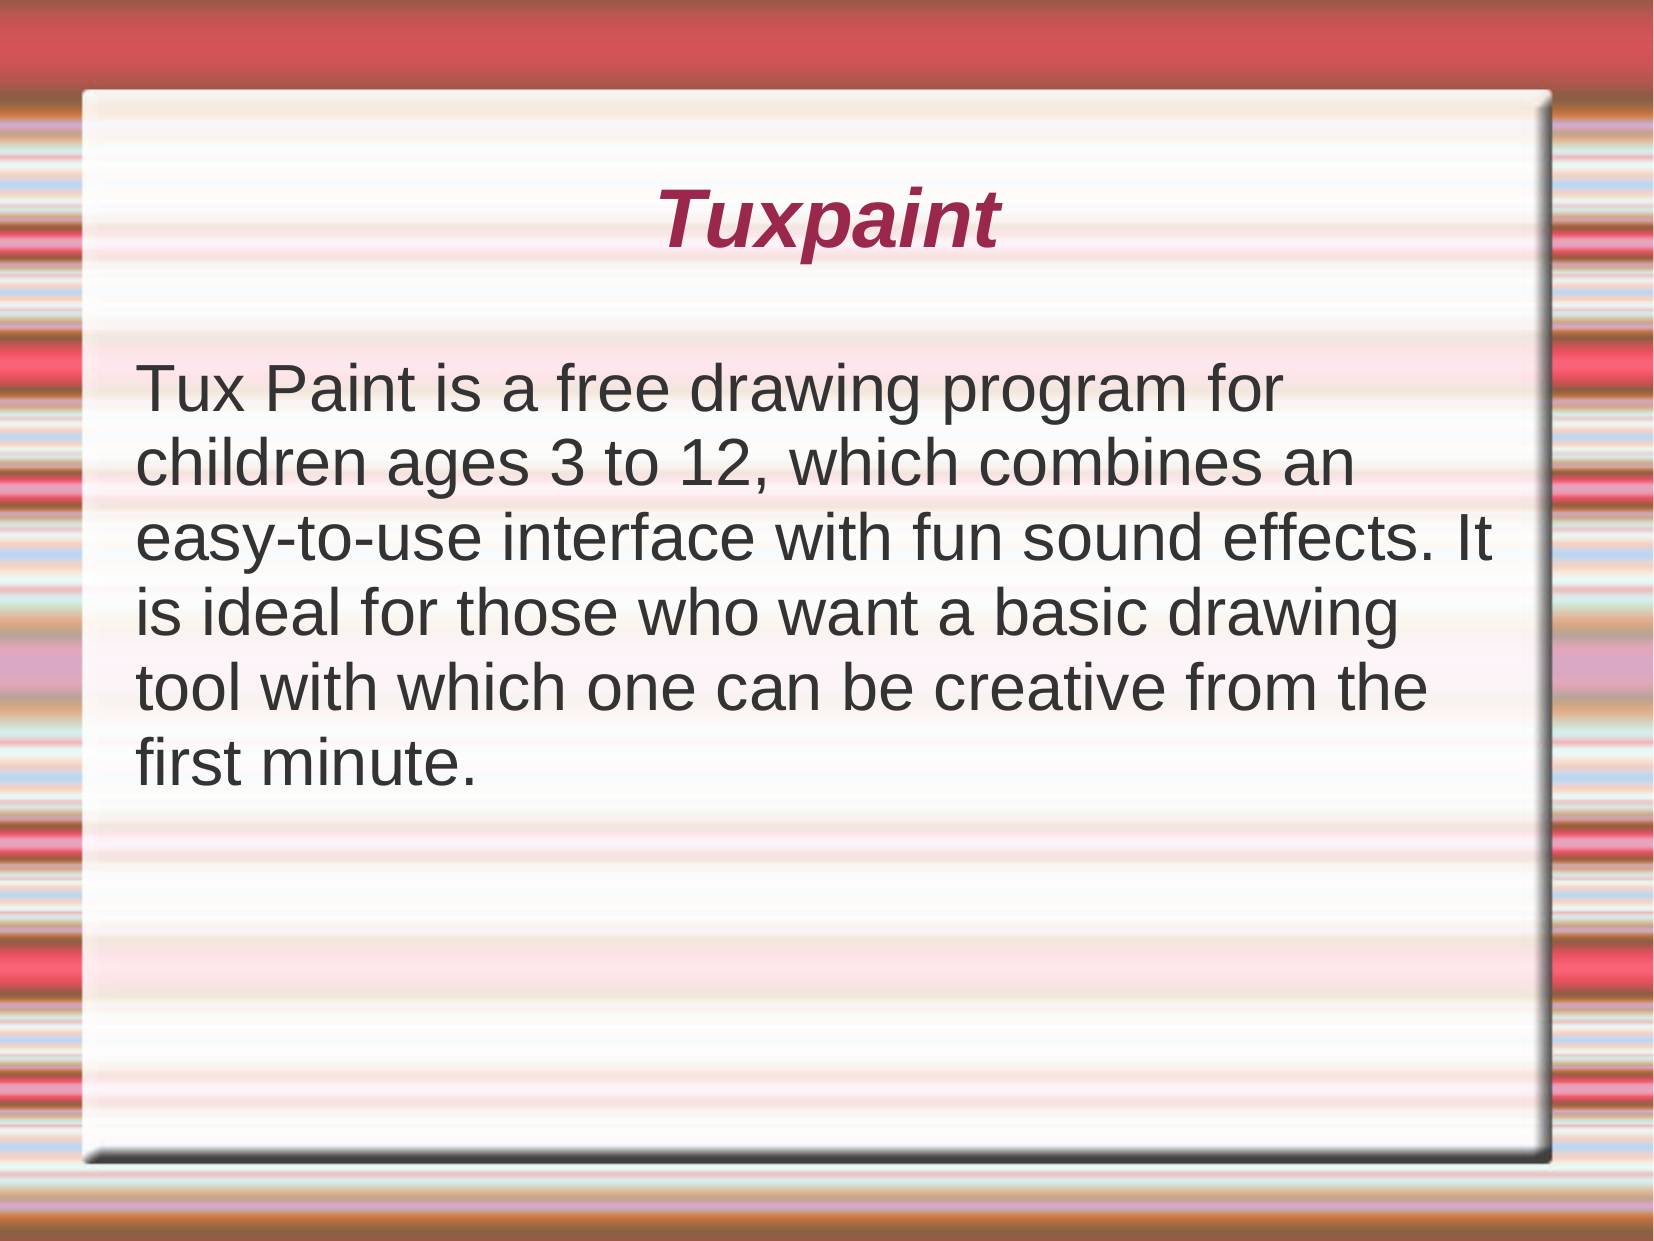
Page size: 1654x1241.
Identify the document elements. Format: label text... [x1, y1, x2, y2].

list Tux Paint is a free drawing program for children ages 3 to 12, which combines an easy-to-use interface with fun sound effects. It is ideal for those who want a basic drawing tool with which one can be creative from the first minute. [134, 350, 1516, 1133]
picture [0, 0, 1654, 1241]
title Tuxpaint [121, 114, 1534, 322]
